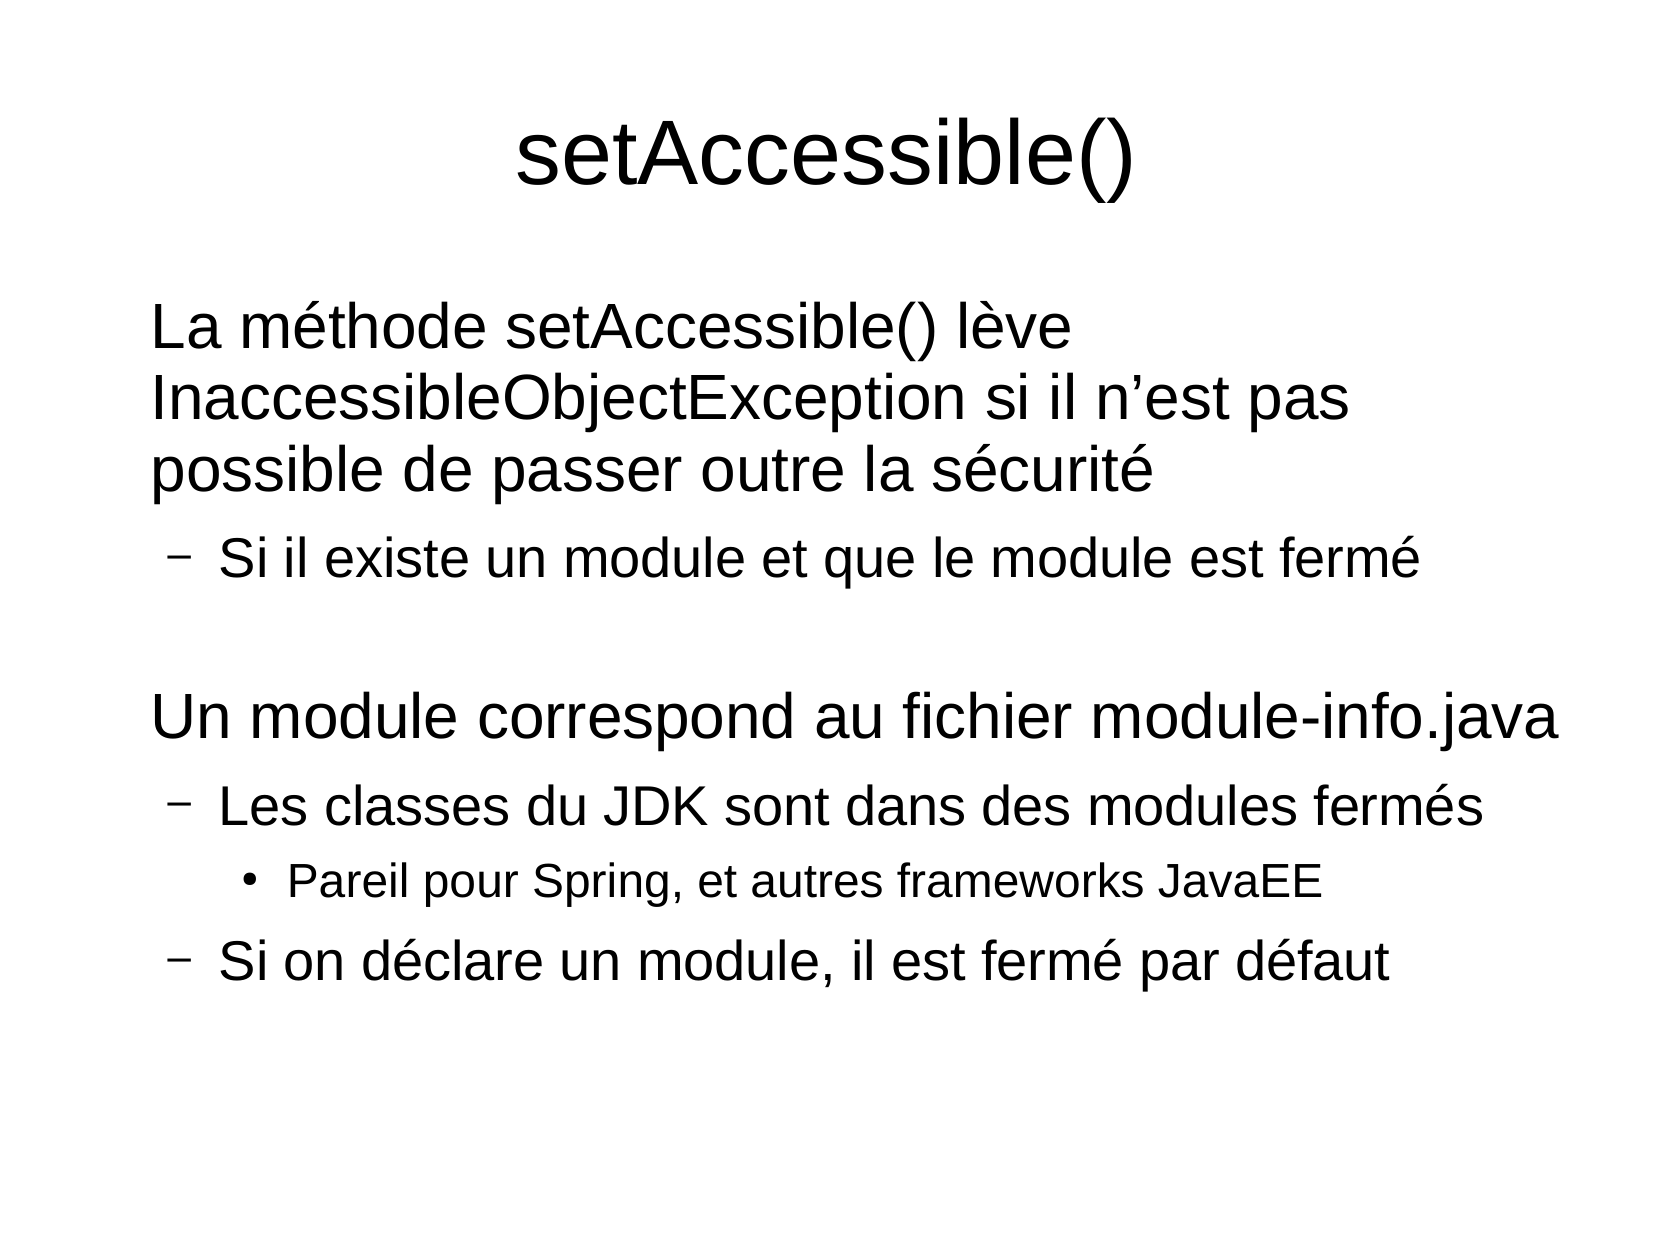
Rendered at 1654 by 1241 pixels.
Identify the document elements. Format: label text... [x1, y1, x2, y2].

list La méthode setAccessible() lève InaccessibleObjectException si il n’est pas possible de passer outre la sécurité Si il existe un module et que le module est fermé Un module correspond au fichier module-info.java Les classes du JDK sont dans des modules fermés Pareil pour Spring, et autres frameworks JavaEE Si on déclare un module, il est fermé par défaut [82, 290, 1571, 1010]
title setAccessible() [82, 49, 1571, 257]
